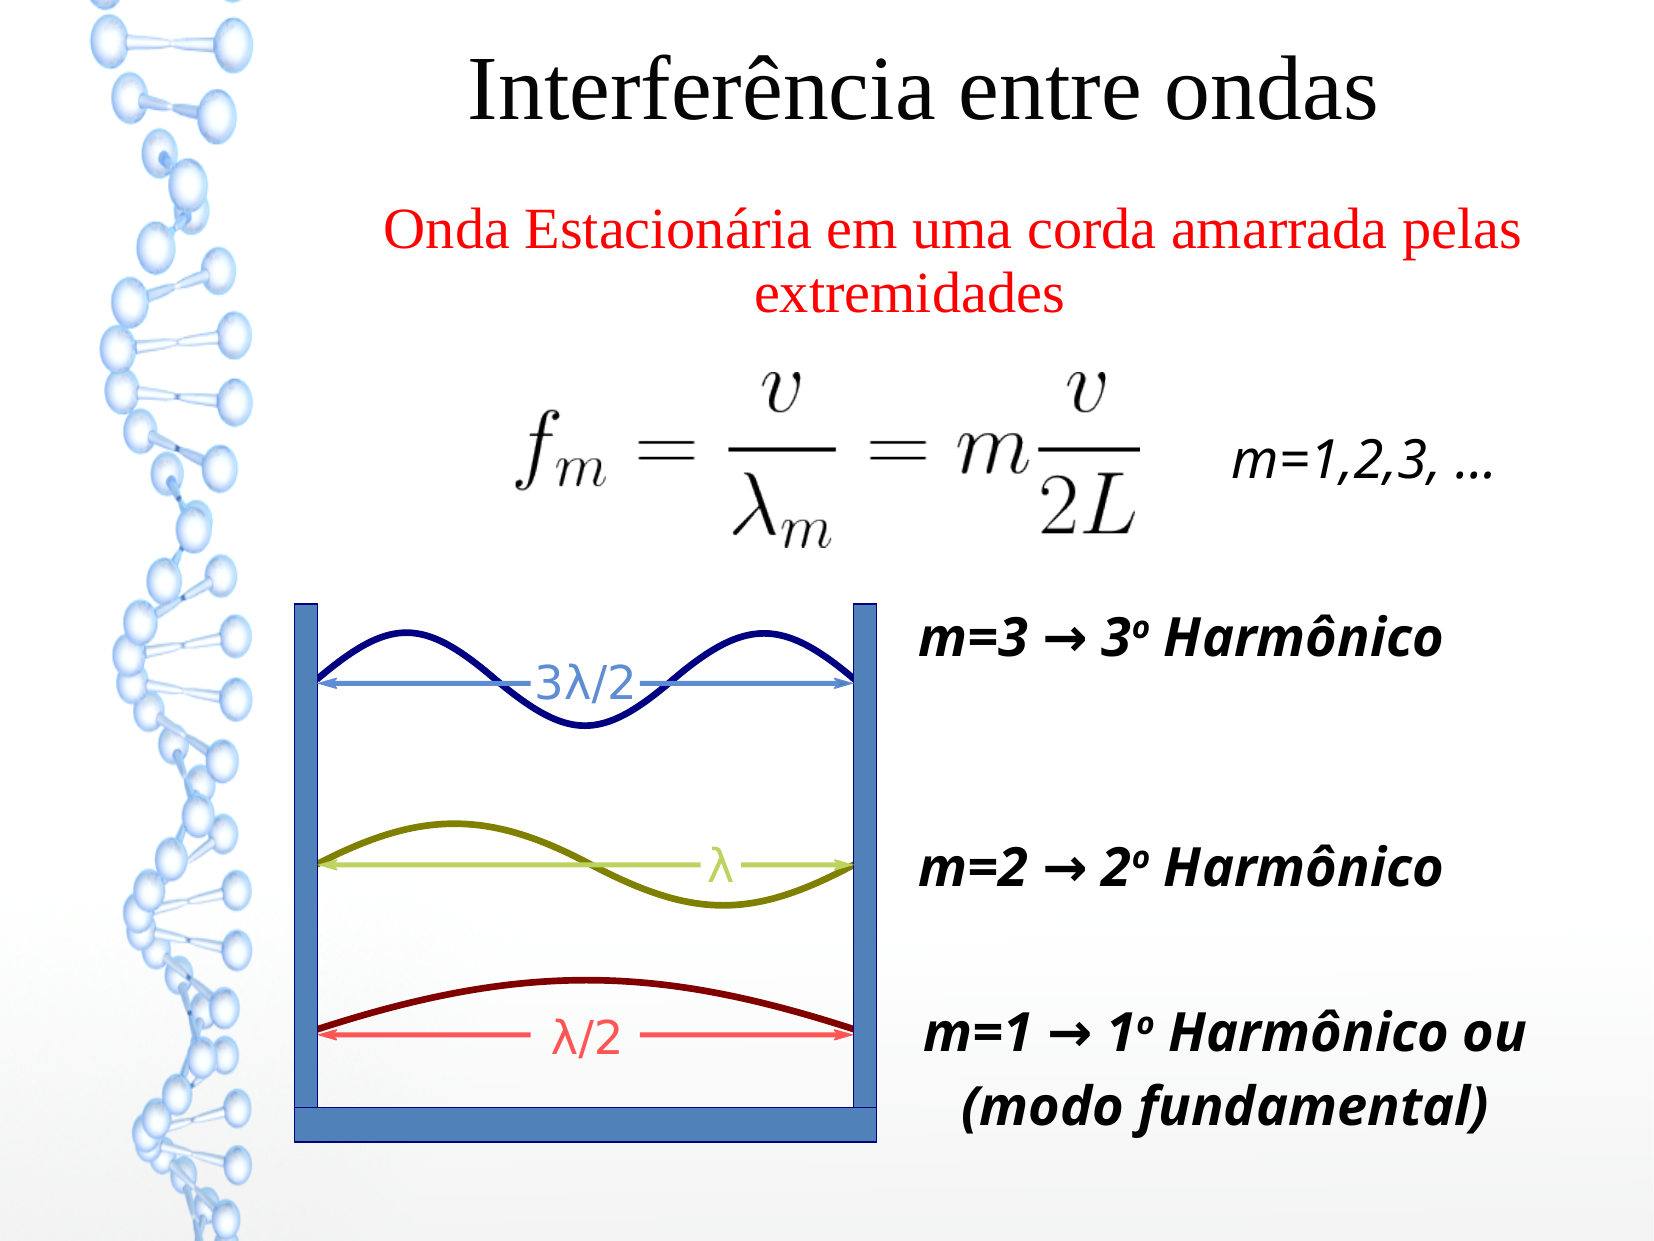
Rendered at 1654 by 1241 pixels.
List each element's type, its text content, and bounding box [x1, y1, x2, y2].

text_box m=3 → 3o Harmônico [903, 590, 1654, 672]
picture [514, 372, 1140, 548]
picture [0, 0, 1654, 1241]
text_box Onda Estacionária em uma corda amarrada pelas extremidades [200, 188, 1619, 756]
title Interferência entre ondas [265, 37, 1583, 140]
text_box m=1 → 1o Harmônico ou (modo fundamental) [850, 986, 1601, 1134]
text_box m=2 → 2o Harmônico [903, 820, 1654, 903]
text_box m=1,2,3, ... [1216, 413, 1619, 495]
